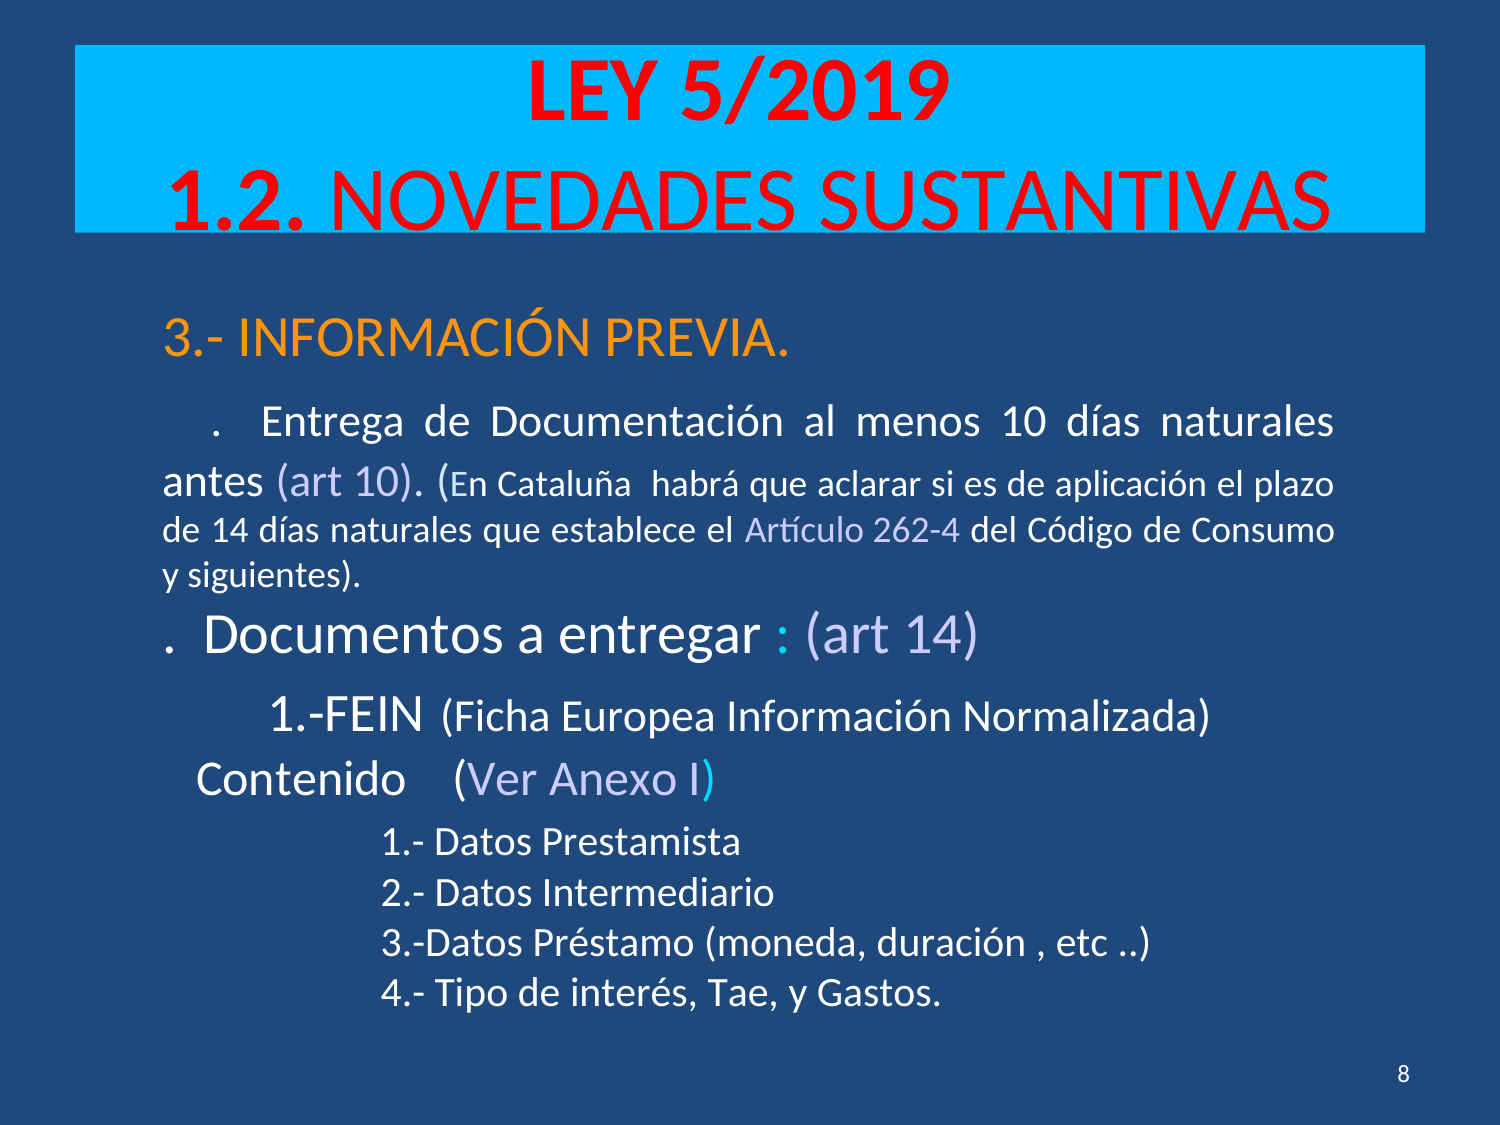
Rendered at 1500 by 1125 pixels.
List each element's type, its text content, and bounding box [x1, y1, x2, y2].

text_box 3.- INFORMACIÓN PREVIA. . Entrega de Documentación al menos 10 días naturales antes (art 10). (En Cataluña habrá que aclarar si es de aplicación el plazo de 14 días naturales que establece el Artículo 262-4 del Código de Consumo y siguientes). . Documentos a entregar : (art 14) 1.-FEIN (Ficha Europea Información Normalizada) Contenido (Ver Anexo I) 1.- Datos Prestamista 2.- Datos Intermediario 3.-Datos Préstamo (moneda, duración , etc ..) 4.- Tipo de interés, Tae, y Gastos. [147, 282, 1351, 938]
text_box LEY 5/2019 1.2. NOVEDADES SUSTANTIVAS [75, 45, 1426, 233]
text_box <número> [1074, 1042, 1426, 1103]
